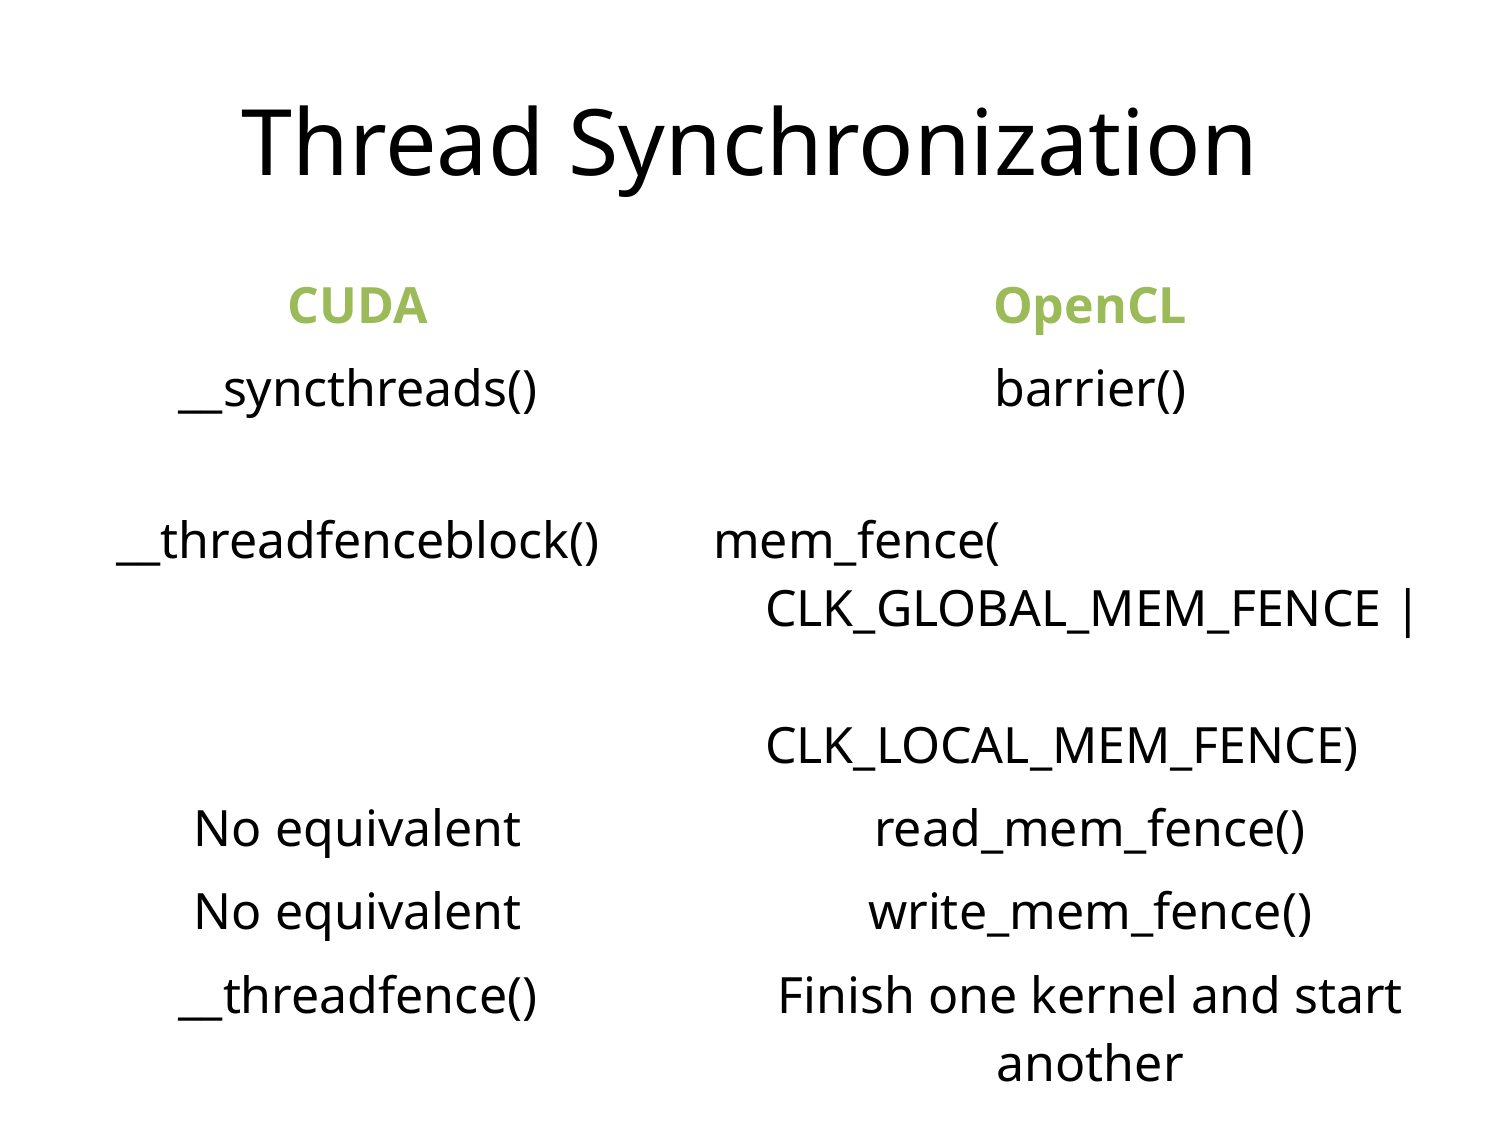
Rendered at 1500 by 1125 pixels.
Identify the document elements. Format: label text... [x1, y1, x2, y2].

table_cell mem_fence( CLK_GLOBAL_MEM_FENCE | CLK_LOCAL_MEM_FENCE) [698, 497, 1482, 786]
table_cell read_mem_fence() [698, 786, 1482, 869]
table_cell __syncthreads() [18, 346, 698, 497]
table_cell No equivalent [18, 869, 698, 952]
table_header OpenCL [698, 262, 1482, 346]
table_cell __threadfence() [18, 952, 698, 1104]
table_cell write_mem_fence() [698, 869, 1482, 952]
table_cell barrier() [698, 346, 1482, 497]
table_cell No equivalent [18, 786, 698, 869]
table_cell Finish one kernel and start another [698, 952, 1482, 1104]
table_header CUDA [18, 262, 698, 346]
title Thread Synchronization [75, 45, 1425, 233]
table_cell __threadfenceblock() [18, 497, 698, 786]
